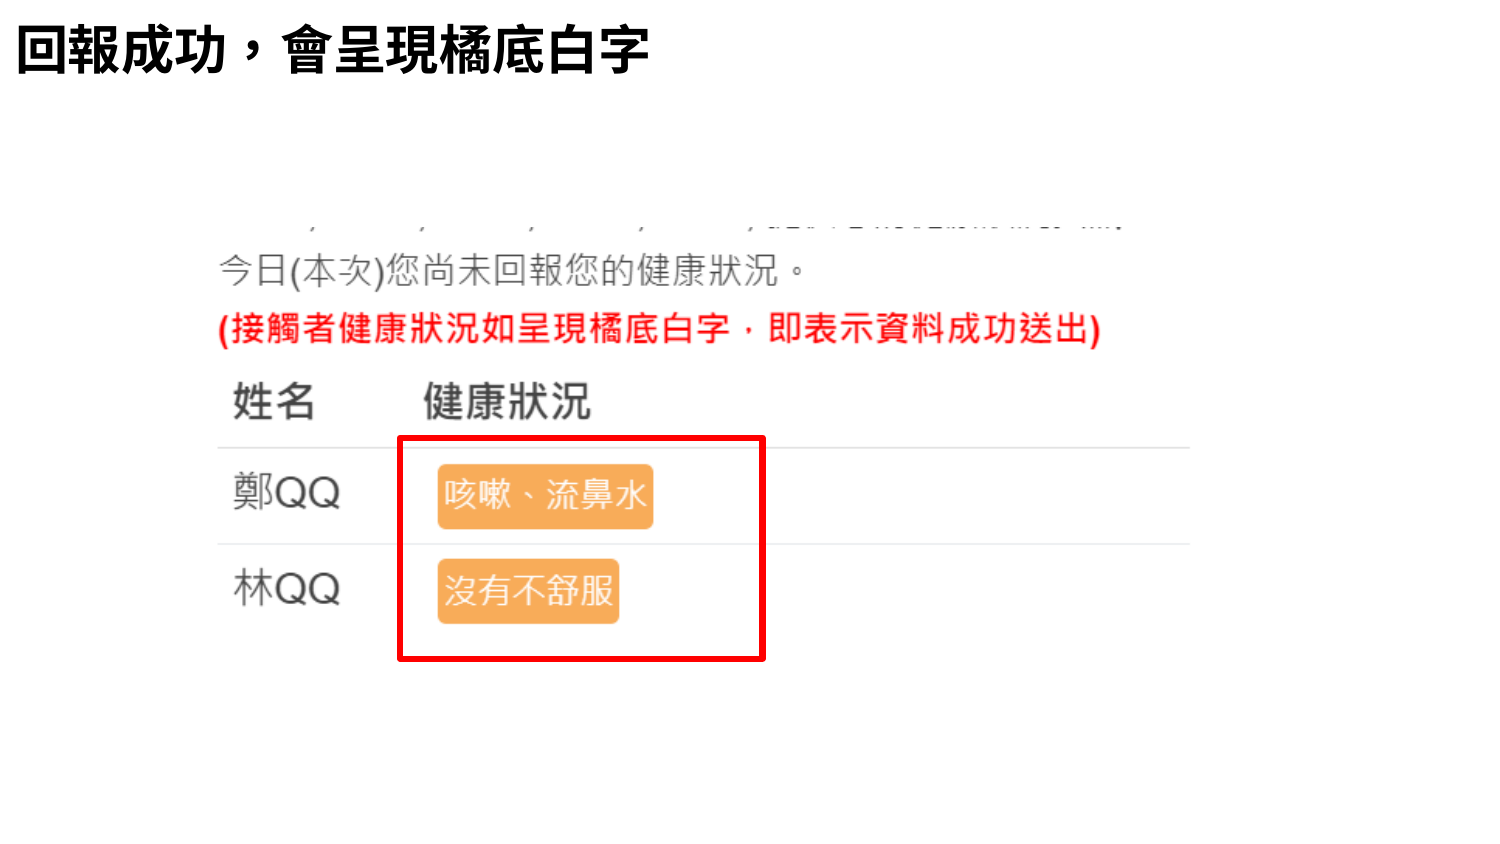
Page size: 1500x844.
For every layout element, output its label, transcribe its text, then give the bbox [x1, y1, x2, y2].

title 回報成功，會呈現橘底白字 [0, 1, 1398, 96]
picture [403, 441, 759, 649]
picture [176, 227, 1201, 649]
